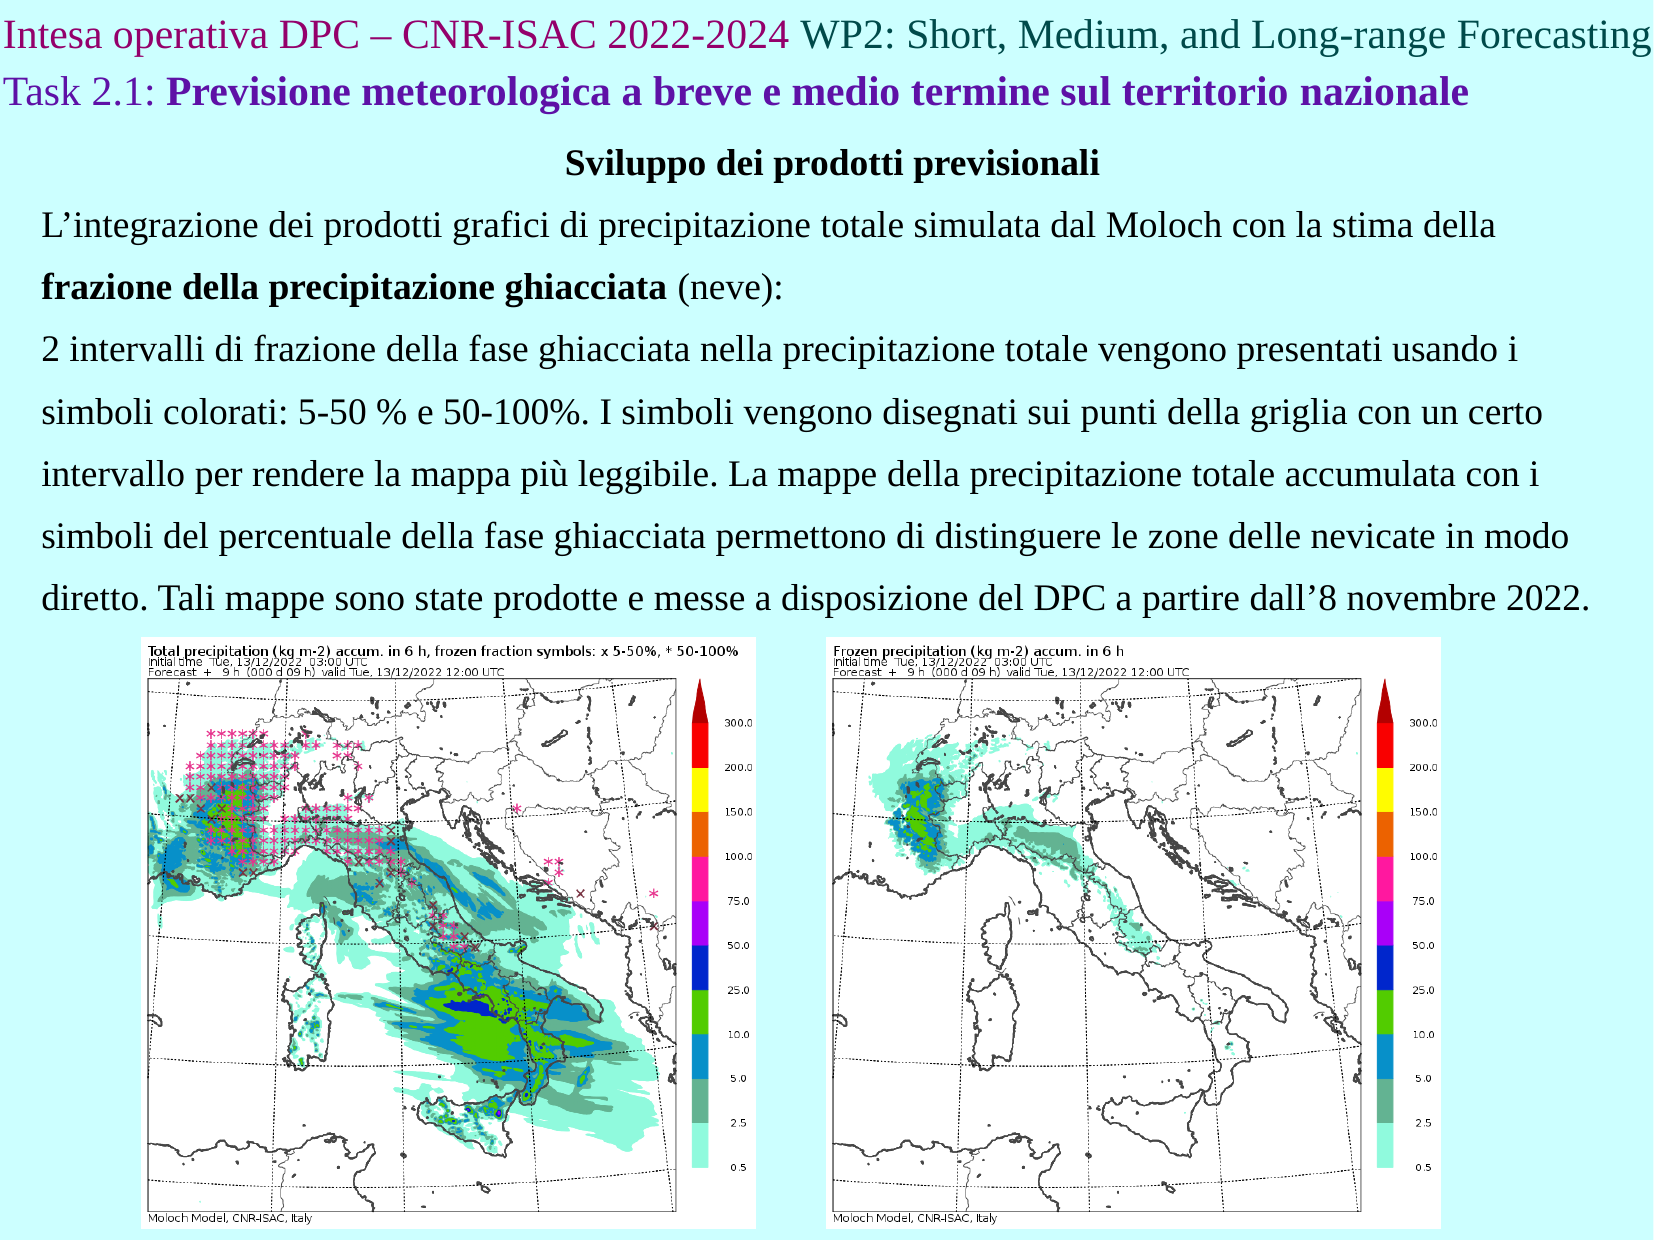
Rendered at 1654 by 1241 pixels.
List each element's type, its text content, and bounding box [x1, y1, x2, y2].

text_box Sviluppo dei prodotti previsionali L’integrazione dei prodotti grafici di precipitazione totale simulata dal Moloch con la stima della frazione della precipitazione ghiacciata (neve): 2 intervalli di frazione della fase ghiacciata nella precipitazione totale vengono presentati usando i simboli colorati: 5-50 % e 50-100%. I simboli vengono disegnati sui punti della griglia con un certo intervallo per rendere la mappa più leggibile. La mappe della precipitazione totale accumulata con i simboli del percentuale della fase ghiacciata permettono di distinguere le zone delle nevicate in modo diretto. Tali mappe sono state prodotte e messe a disposizione del DPC a partire dall’8 novembre 2022. [41, 121, 1625, 650]
picture [826, 637, 1441, 1229]
picture [141, 637, 756, 1229]
text_box Intesa operativa DPC – CNR-ISAC 2022-2024 WP2: Short, Medium, and Long-range Forecasting Task 2.1: Previsione meteorologica a breve e medio termine sul territorio nazionale [0, 8, 1654, 154]
